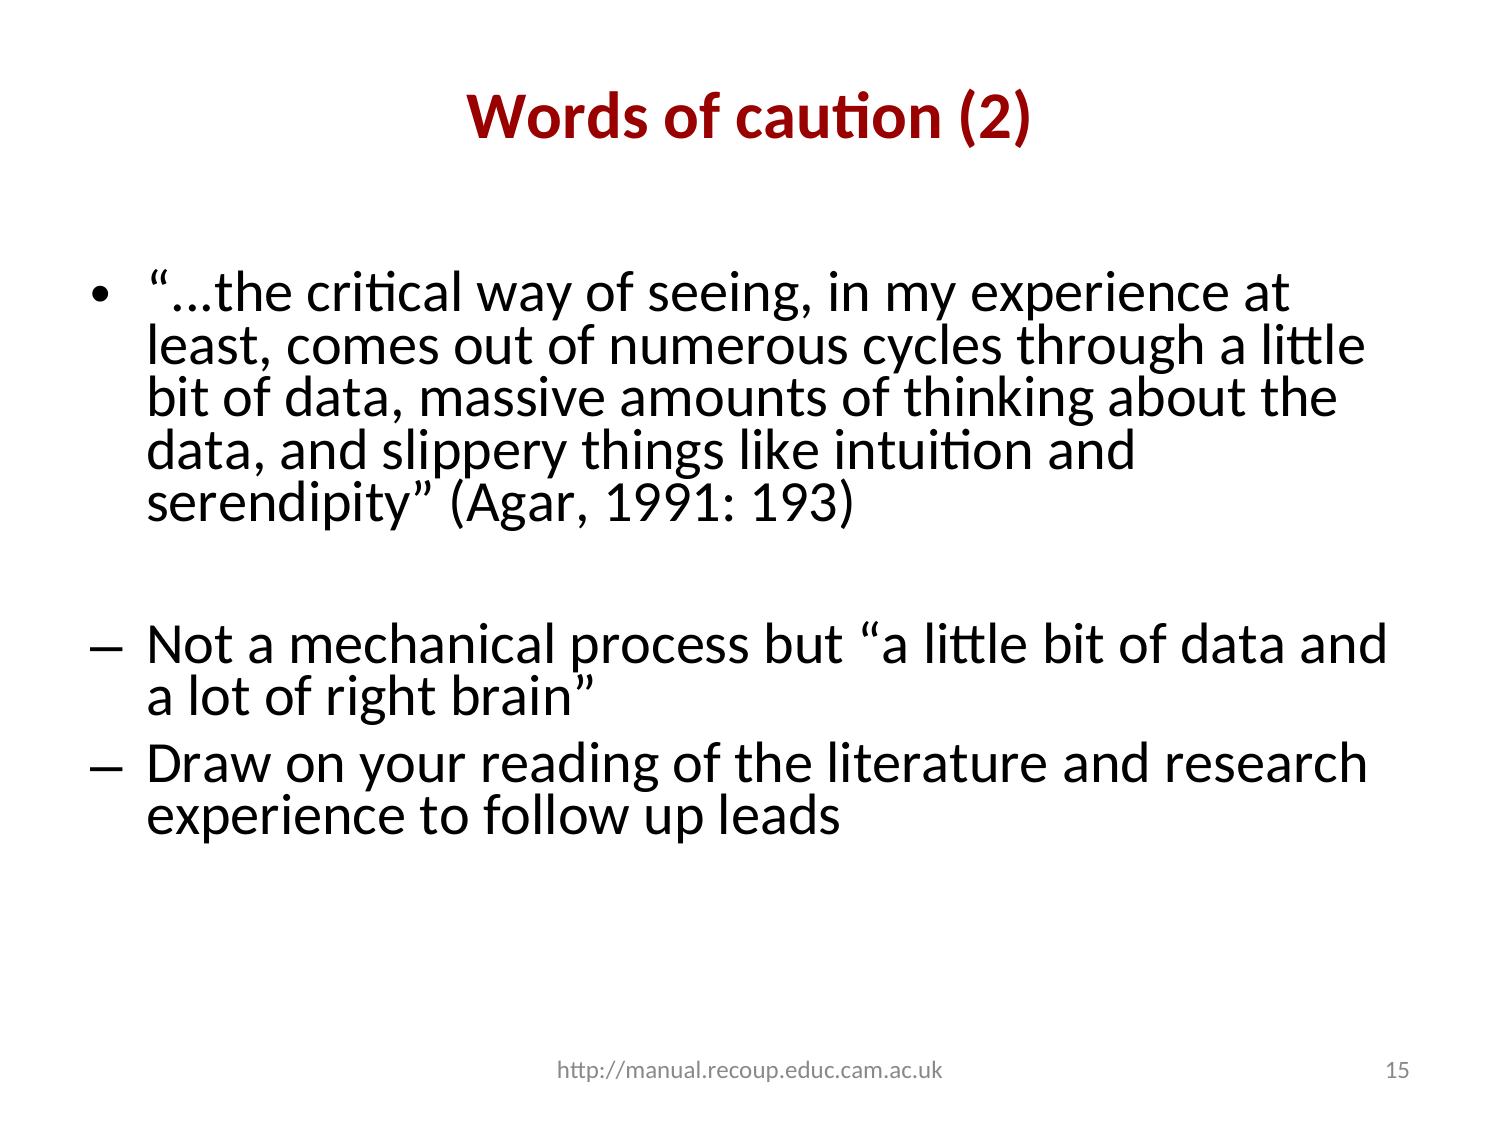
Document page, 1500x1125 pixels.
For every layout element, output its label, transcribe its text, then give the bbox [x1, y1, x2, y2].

list “...the critical way of seeing, in my experience at least, comes out of numerous cycles through a little bit of data, massive amounts of thinking about the data, and slippery things like intuition and serendipity” (Agar, 1991: 193) Not a mechanical process but “a little bit of data and a lot of right brain” Draw on your reading of the literature and research experience to follow up leads [75, 262, 1426, 1006]
title Words of caution (2) [75, 45, 1426, 200]
